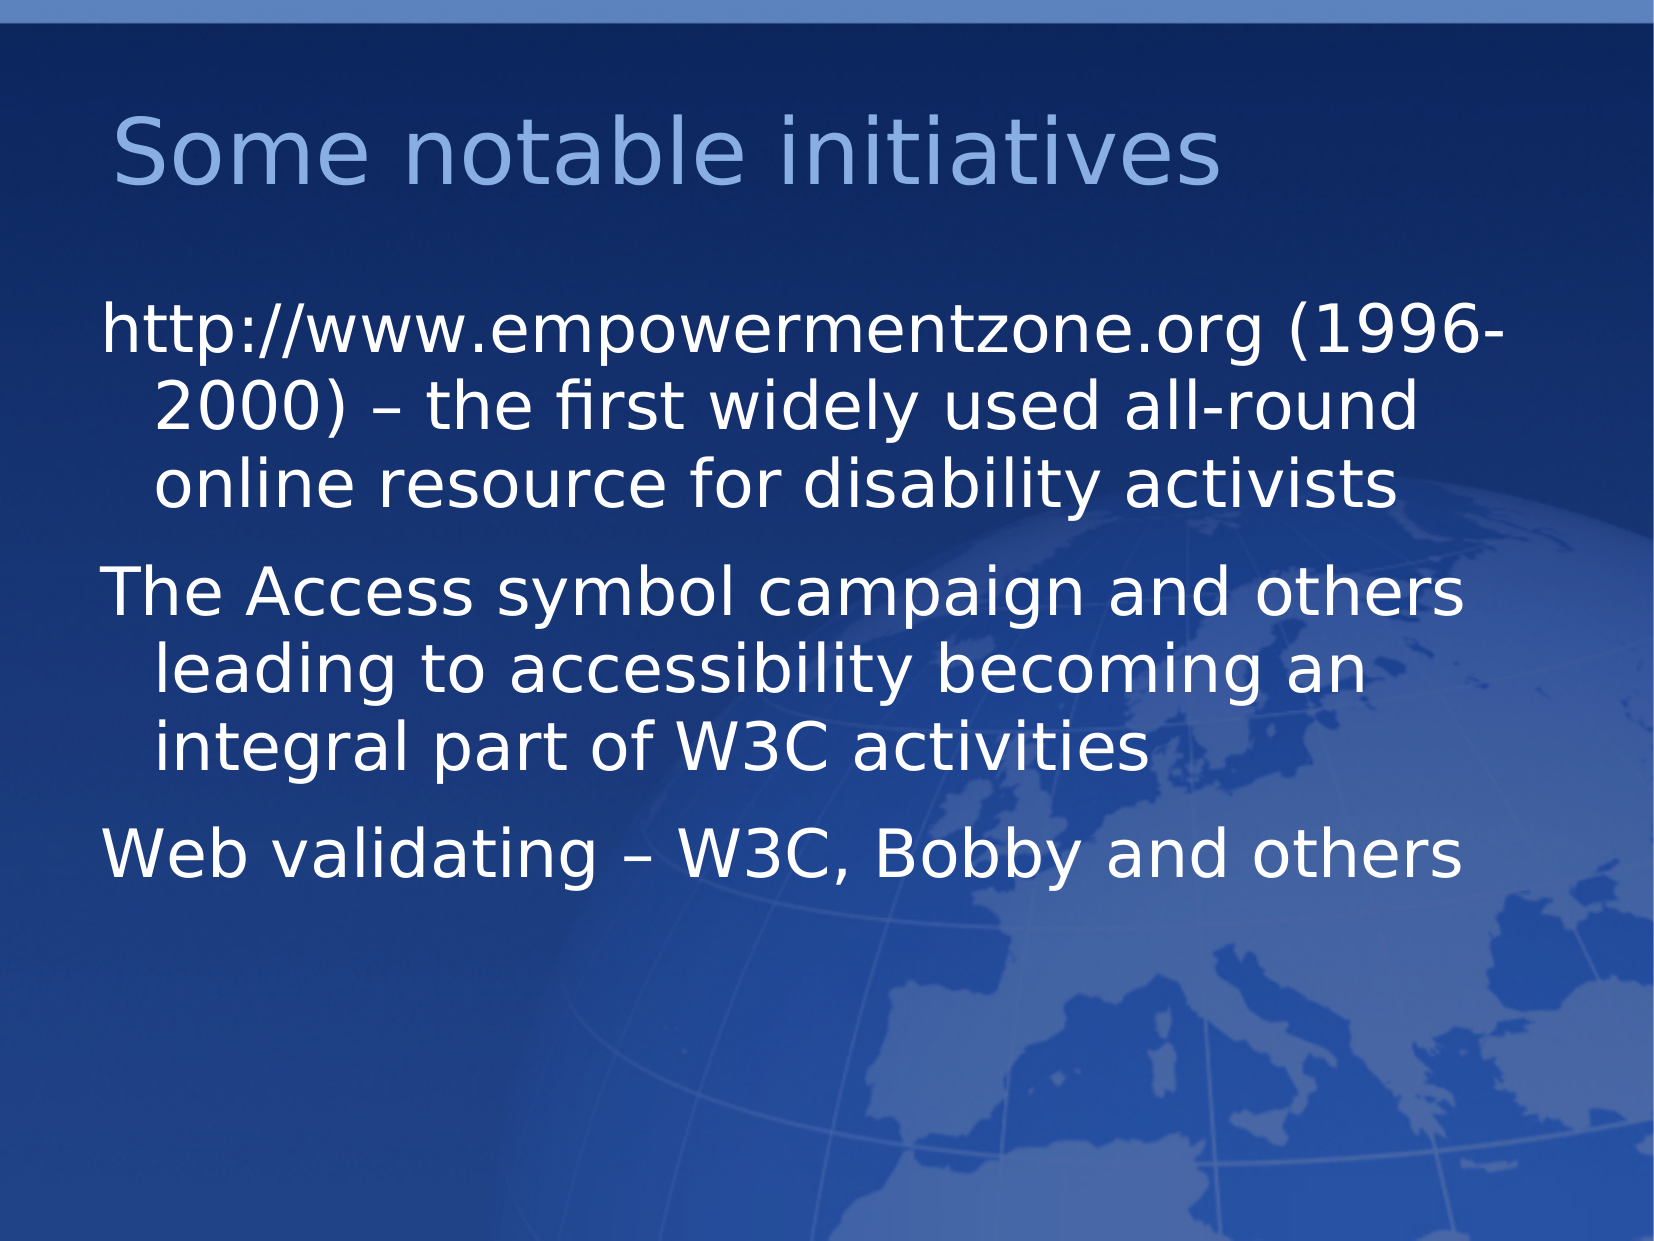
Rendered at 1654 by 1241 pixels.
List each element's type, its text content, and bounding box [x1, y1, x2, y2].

list http://www.empowermentzone.org (1996-2000) – the first widely used all-round online resource for disability activists The Access symbol campaign and others leading to accessibility becoming an integral part of W3C activities Web validating – W3C, Bobby and others [82, 290, 1571, 1094]
title Some notable initiatives [82, 49, 1571, 257]
picture [0, 0, 1654, 1241]
